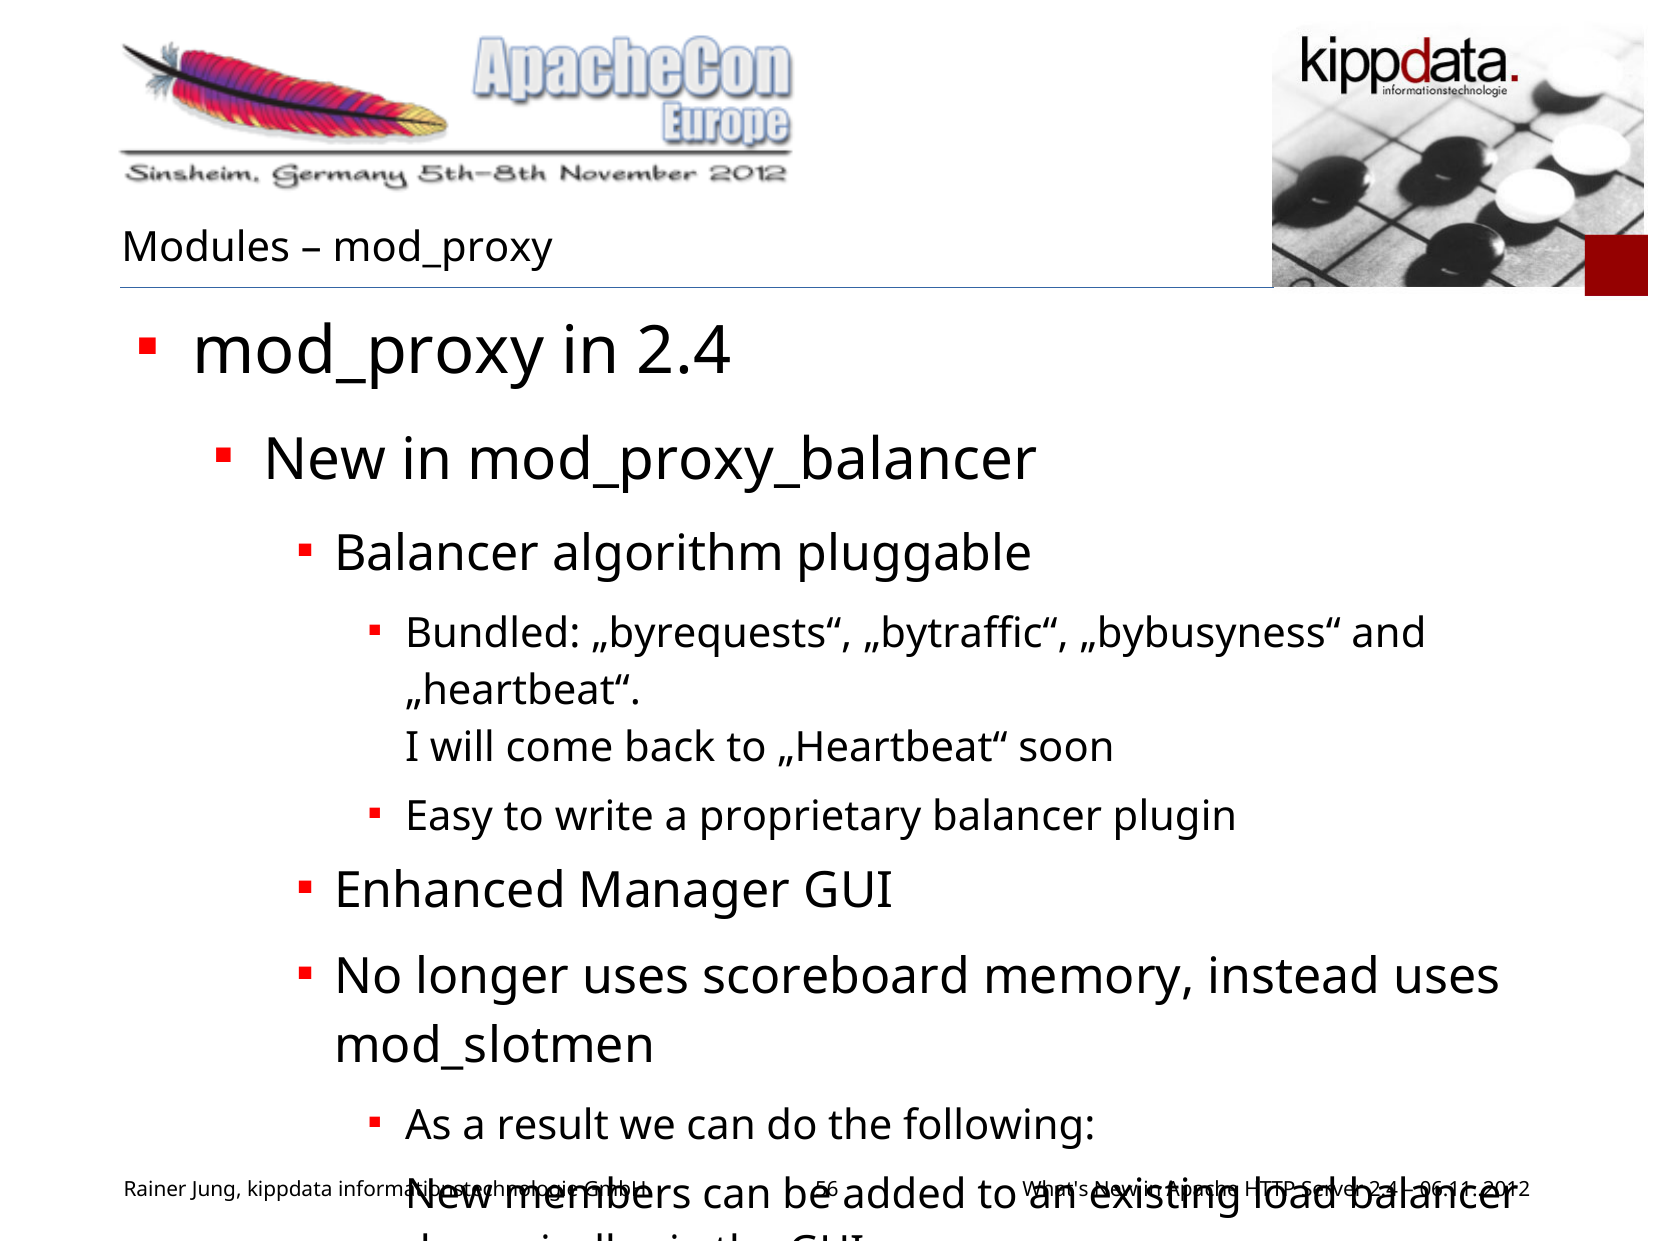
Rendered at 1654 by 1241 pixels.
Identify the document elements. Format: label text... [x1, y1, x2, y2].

list mod_proxy in 2.4 New in mod_proxy_balancer Balancer algorithm pluggable Bundled: „byrequests“, „bytraffic“, „bybusyness“ and „heartbeat“. I will come back to „Heartbeat“ soon Easy to write a proprietary balancer plugin Enhanced Manager GUI No longer uses scoreboard memory, instead uses mod_slotmen As a result we can do the following: New members can be added to an existing load balancer dynamically via the GUI [121, 302, 1534, 1140]
picture [1272, 5, 1648, 302]
title Modules – mod_proxy [121, 204, 1242, 286]
picture [113, 32, 797, 195]
